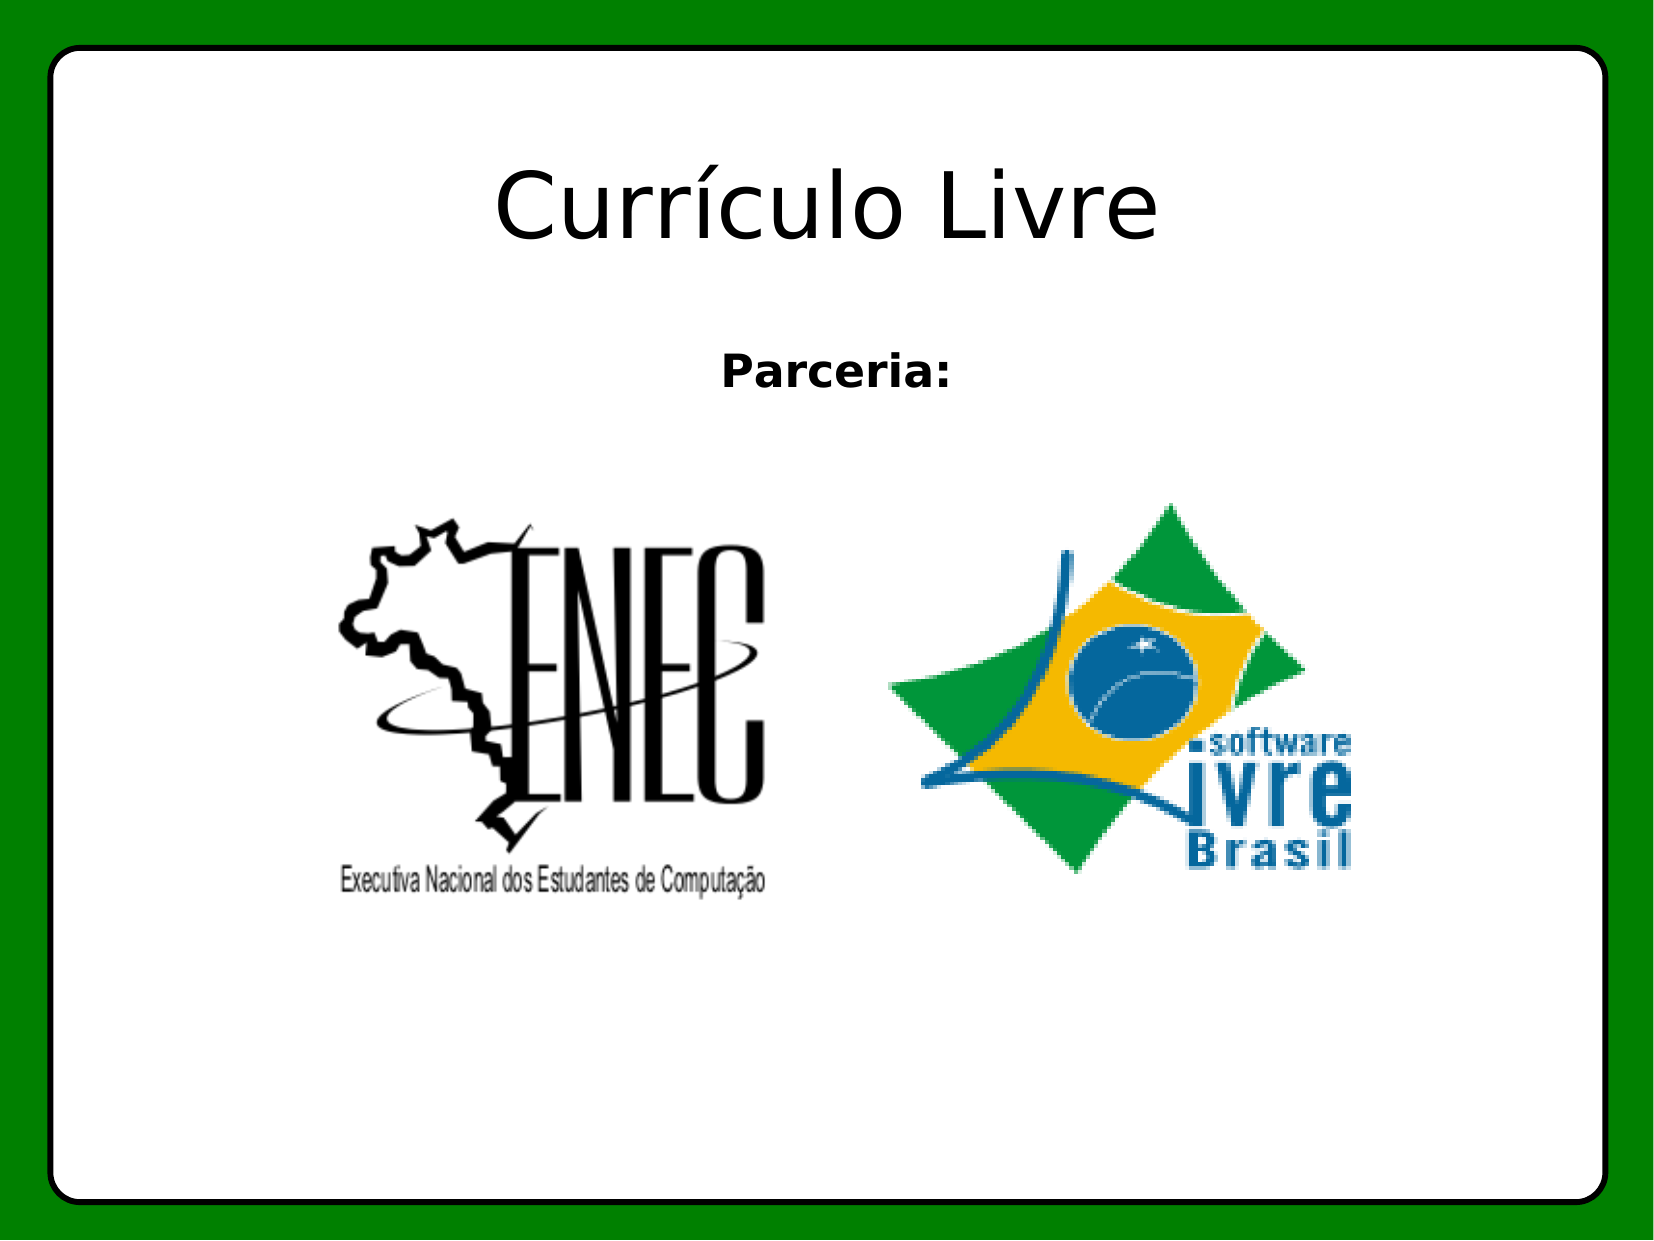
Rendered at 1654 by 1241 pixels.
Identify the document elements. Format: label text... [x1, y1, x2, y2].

picture [312, 494, 794, 902]
title Currículo Livre [121, 102, 1534, 311]
list Parceria: [121, 344, 1534, 1127]
picture [888, 503, 1351, 875]
